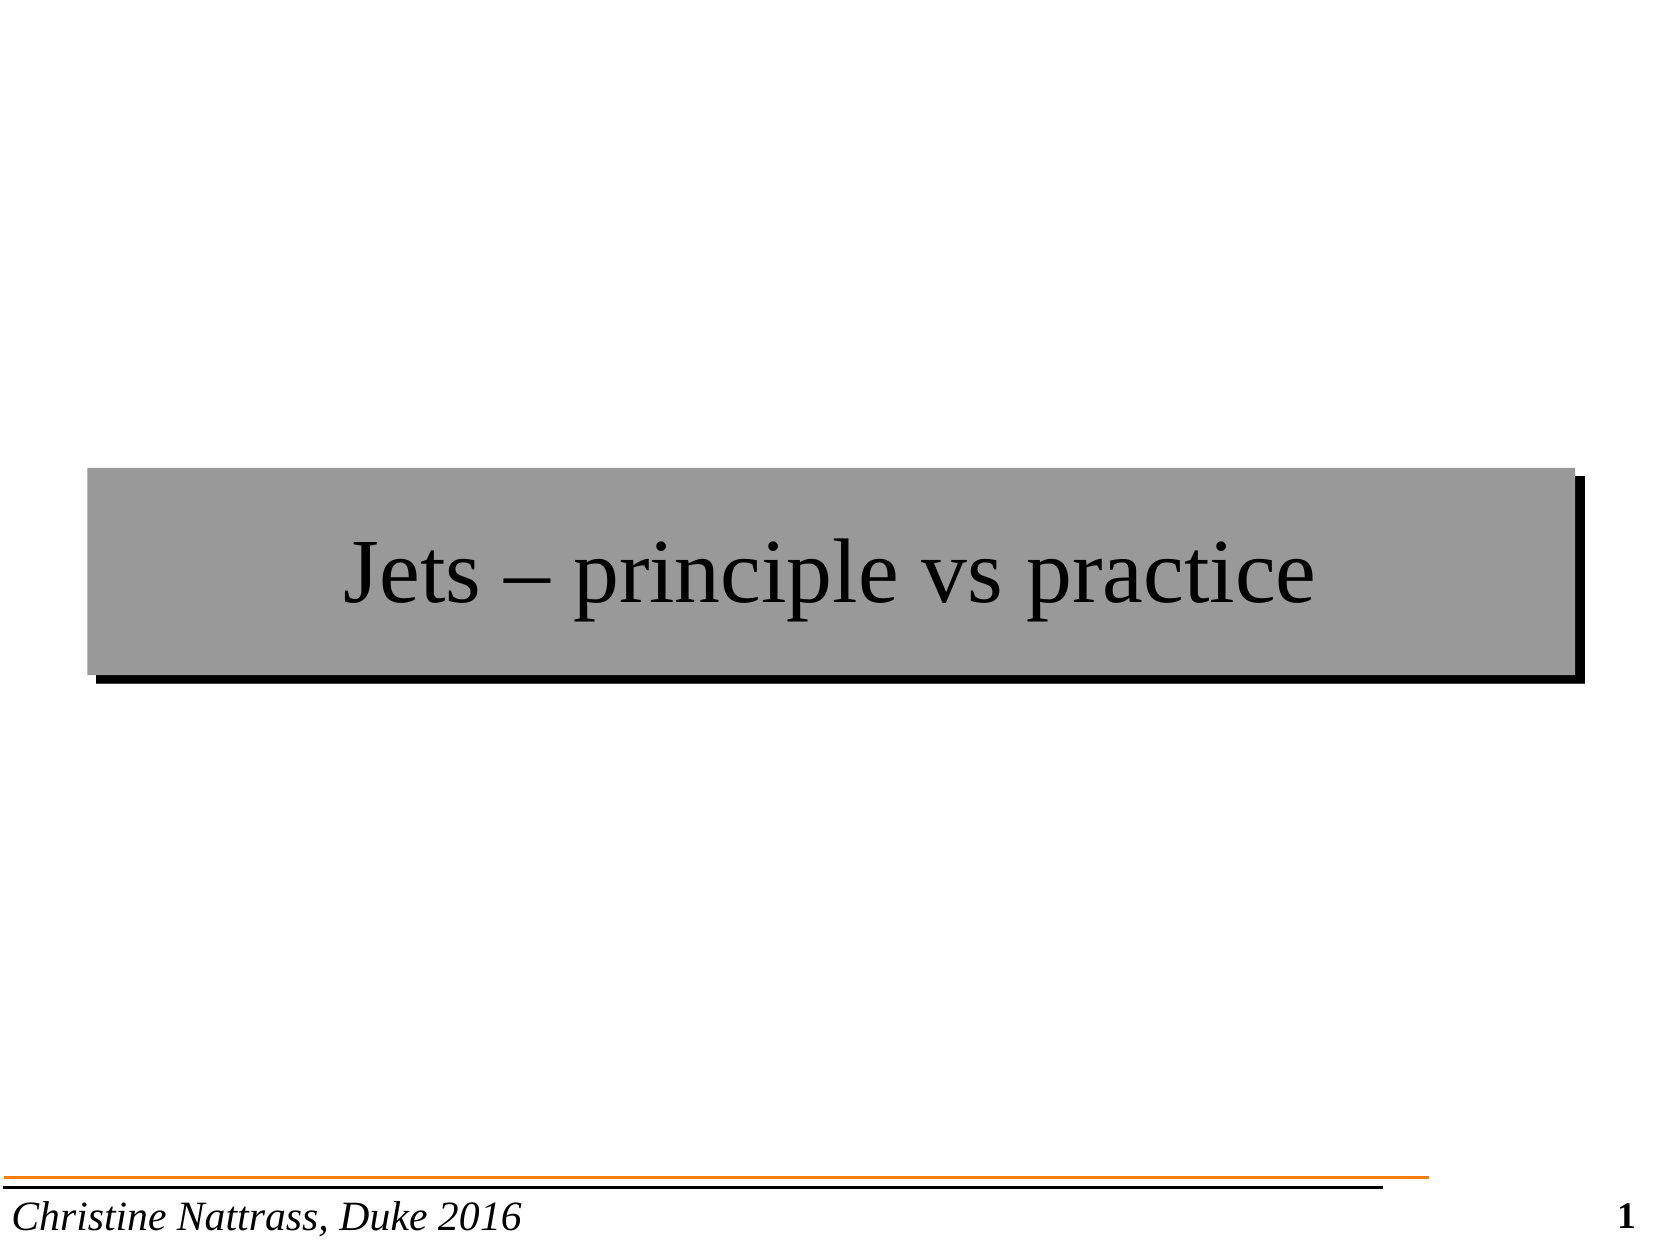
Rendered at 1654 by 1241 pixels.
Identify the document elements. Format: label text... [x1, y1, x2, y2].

title Jets – principle vs practice [87, 467, 1576, 676]
